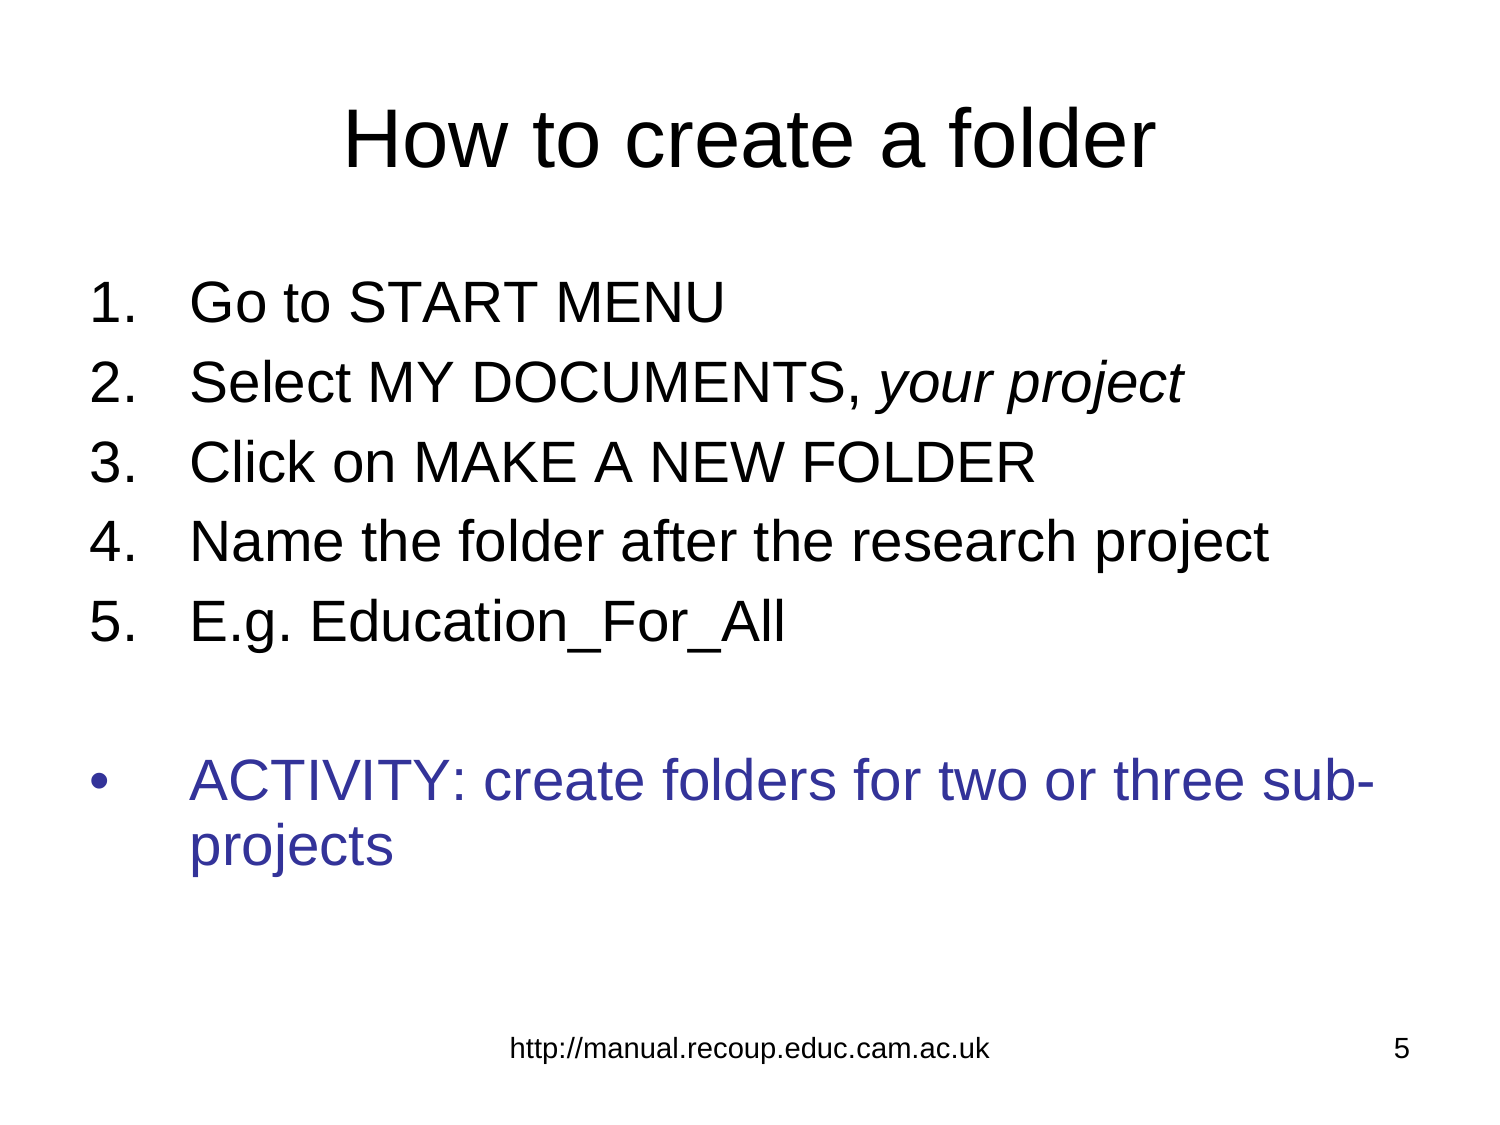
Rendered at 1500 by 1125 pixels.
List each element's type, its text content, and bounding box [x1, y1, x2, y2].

title How to create a folder [75, 45, 1426, 233]
list Go to START MENU Select MY DOCUMENTS, your project Click on MAKE A NEW FOLDER Name the folder after the research project E.g. Education_For_All ACTIVITY: create folders for two or three sub-projects [75, 262, 1426, 1006]
